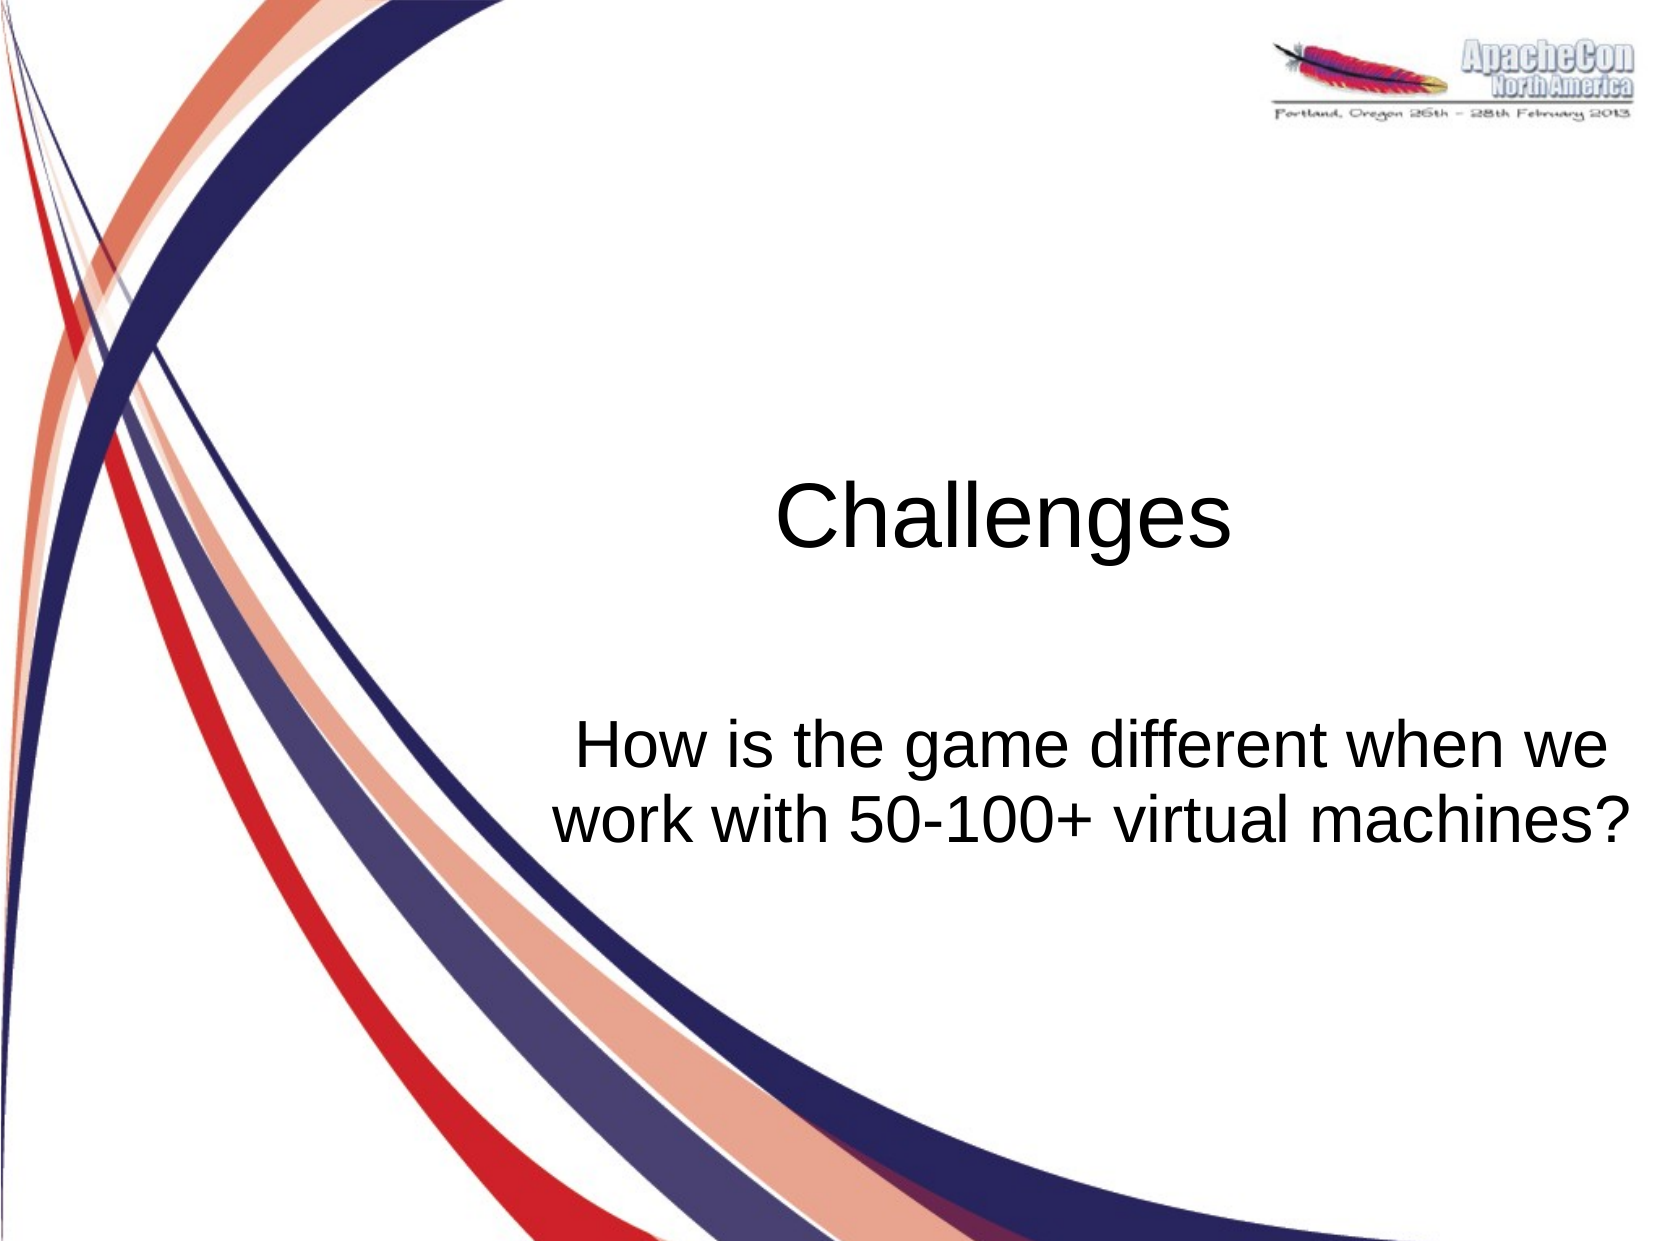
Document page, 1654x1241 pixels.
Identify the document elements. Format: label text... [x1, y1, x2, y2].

subtitle How is the game different when we work with 50-100+ virtual machines? [531, 707, 1654, 857]
picture [0, 0, 1654, 1241]
title Challenges [413, 415, 1595, 616]
